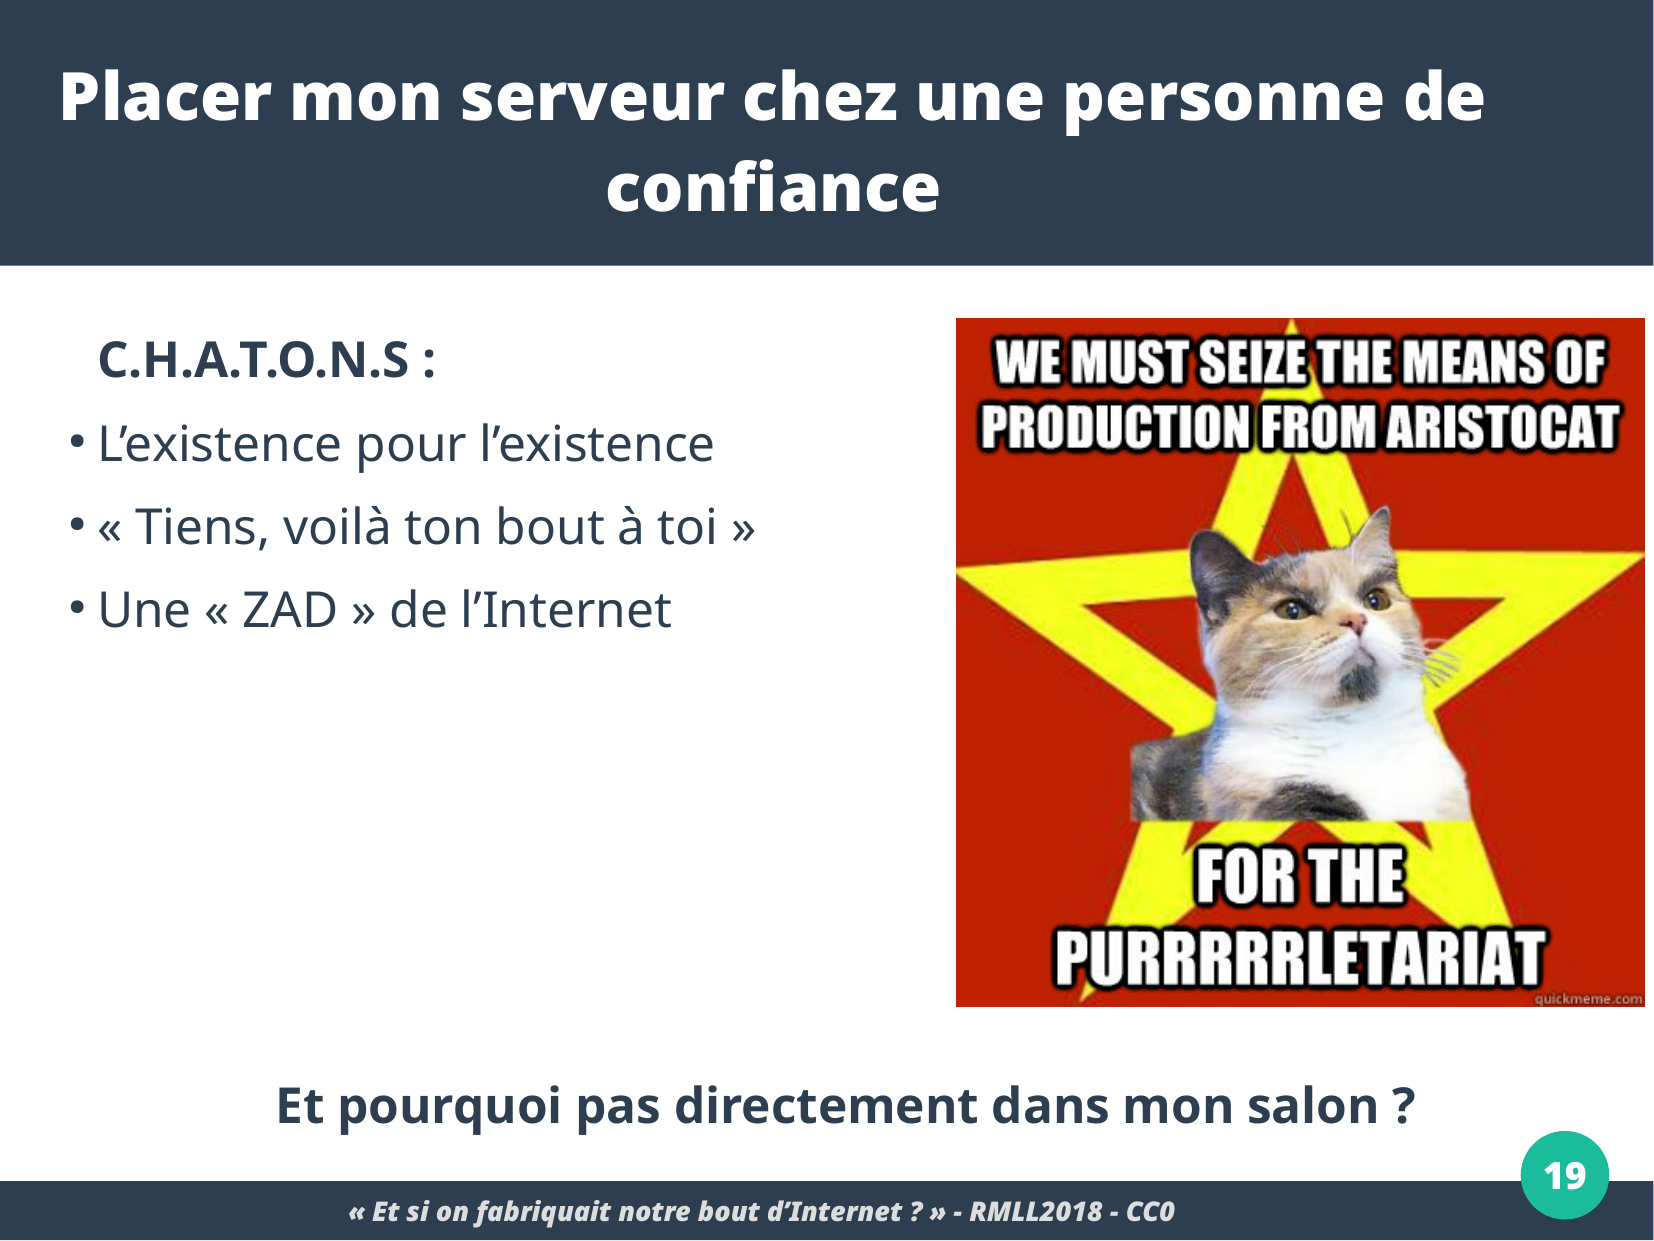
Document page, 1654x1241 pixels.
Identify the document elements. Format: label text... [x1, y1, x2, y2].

list C.H.A.T.O.N.S : L’existence pour l’existence « Tiens, voilà ton bout à toi » Une « ZAD » de l’Internet Et pourquoi pas directement dans mon salon ? [59, 324, 1595, 1152]
picture [956, 318, 1645, 1007]
title Placer mon serveur chez une personne de confiance [59, 49, 1595, 207]
